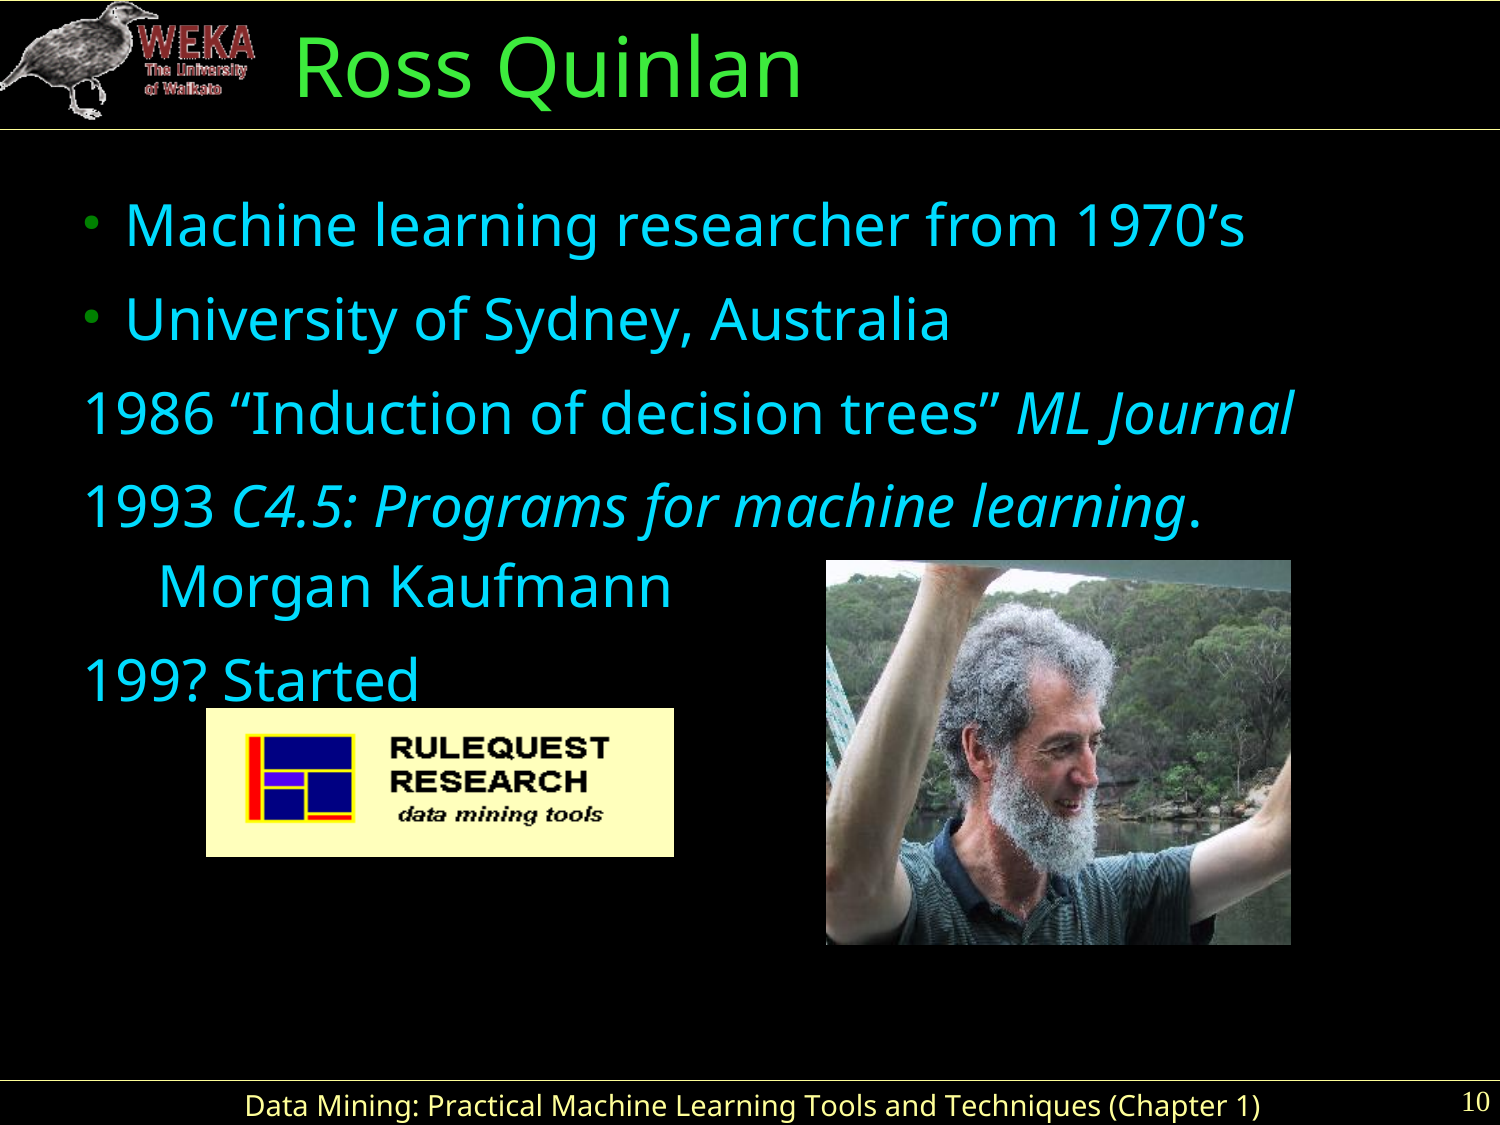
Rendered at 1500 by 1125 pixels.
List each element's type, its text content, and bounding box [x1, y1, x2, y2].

picture [206, 708, 674, 857]
picture [0, 1, 86, 129]
picture [826, 560, 1291, 945]
list Machine learning researcher from 1970’s University of Sydney, Australia 1986 “Induction of decision trees” ML Journal 1993 C4.5: Programs for machine learning. Morgan Kaufmann 199? Started [67, 177, 1418, 1093]
title Ross Quinlan [86, 0, 1012, 167]
